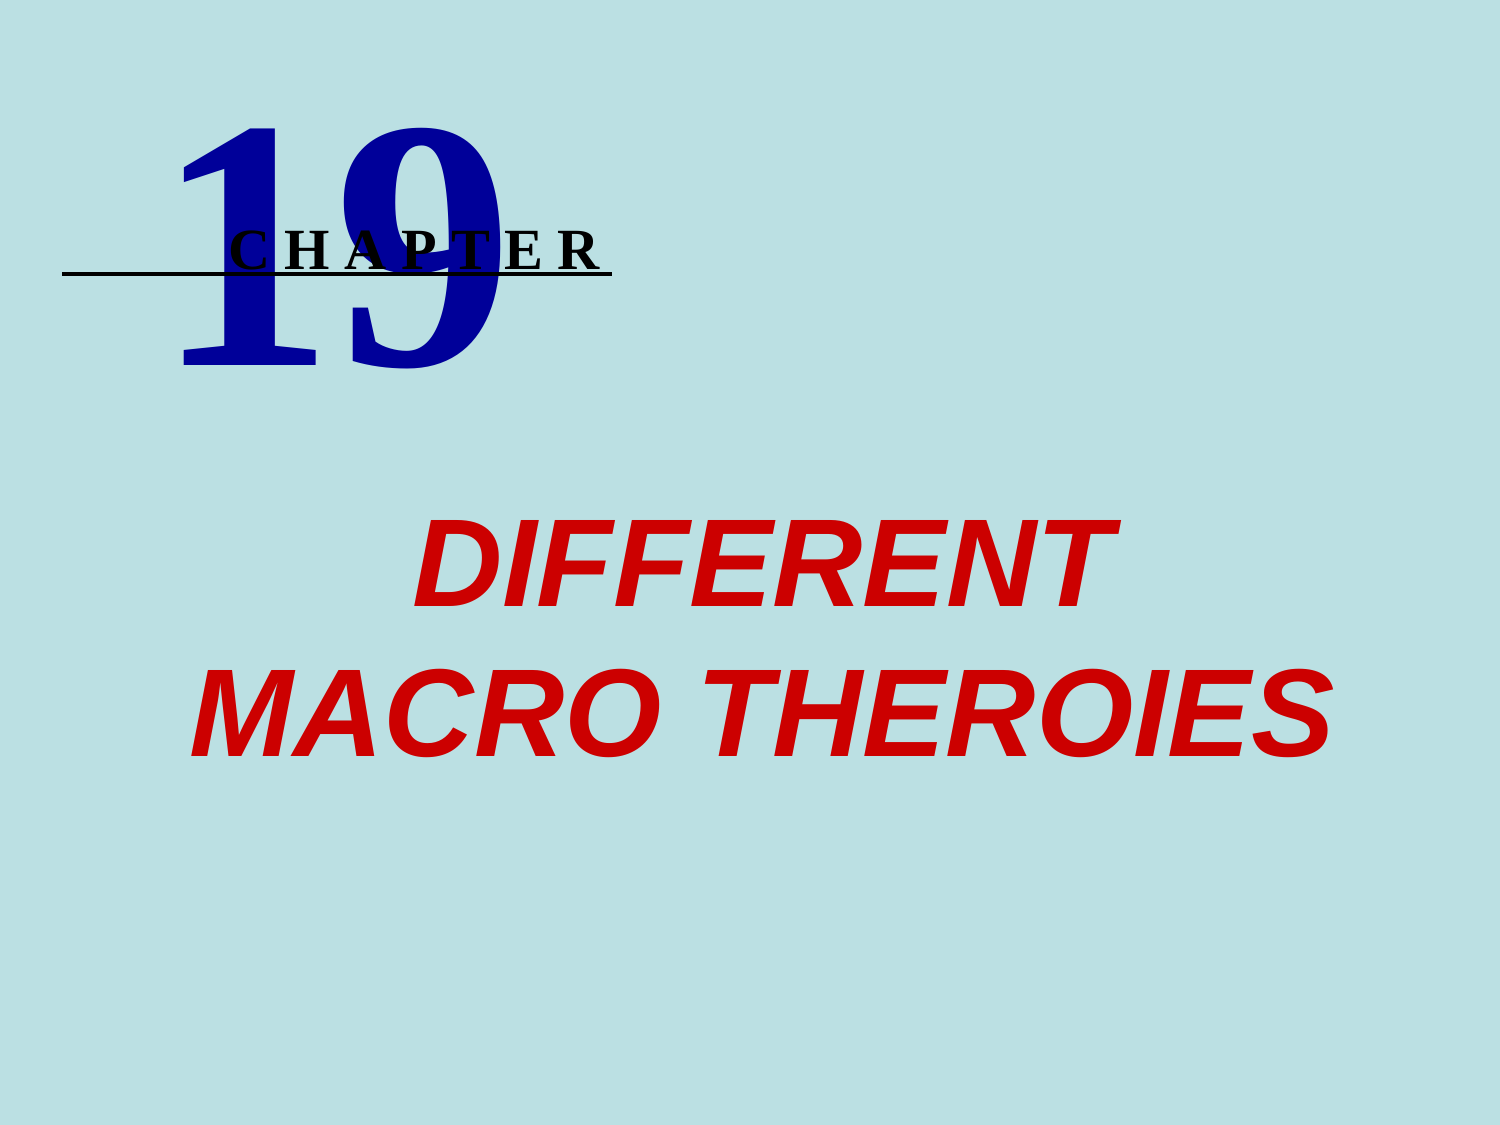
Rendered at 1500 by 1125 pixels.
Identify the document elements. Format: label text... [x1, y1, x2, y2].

text_box 19 [140, 276, 530, 446]
text_box 19 [395, 145, 447, 203]
text_box 19 [140, 0, 530, 272]
text_box C H A P T E R [213, 203, 615, 289]
title DIFFERENT MACRO THEROIES [149, 424, 1375, 838]
